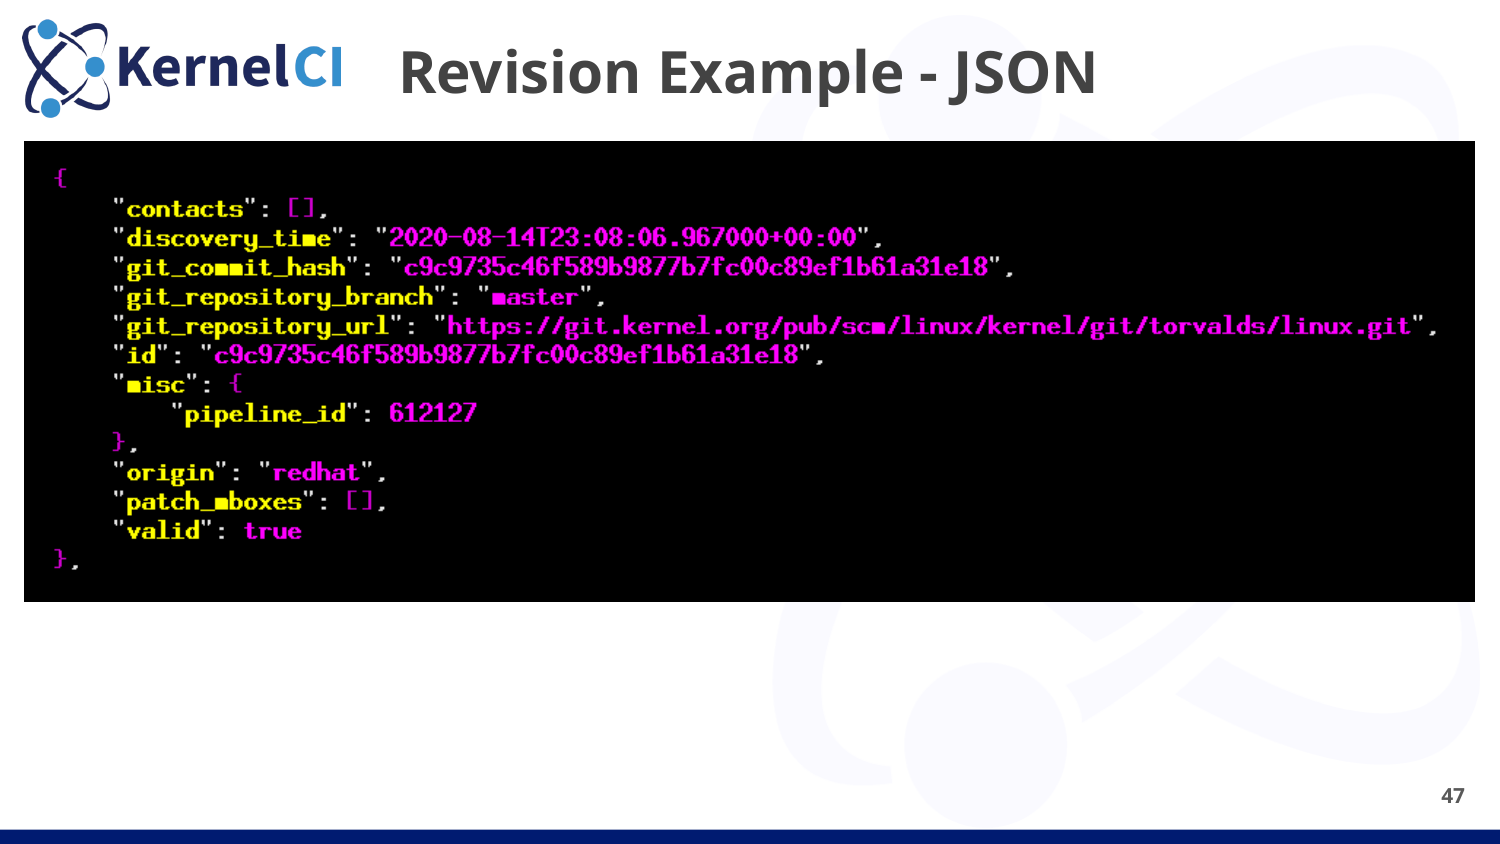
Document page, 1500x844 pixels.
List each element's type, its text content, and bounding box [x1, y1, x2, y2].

slide_number <number> [1389, 764, 1480, 830]
title Revision Example - JSON [383, 23, 1455, 117]
picture [22, 19, 341, 118]
picture [24, 15, 1480, 828]
